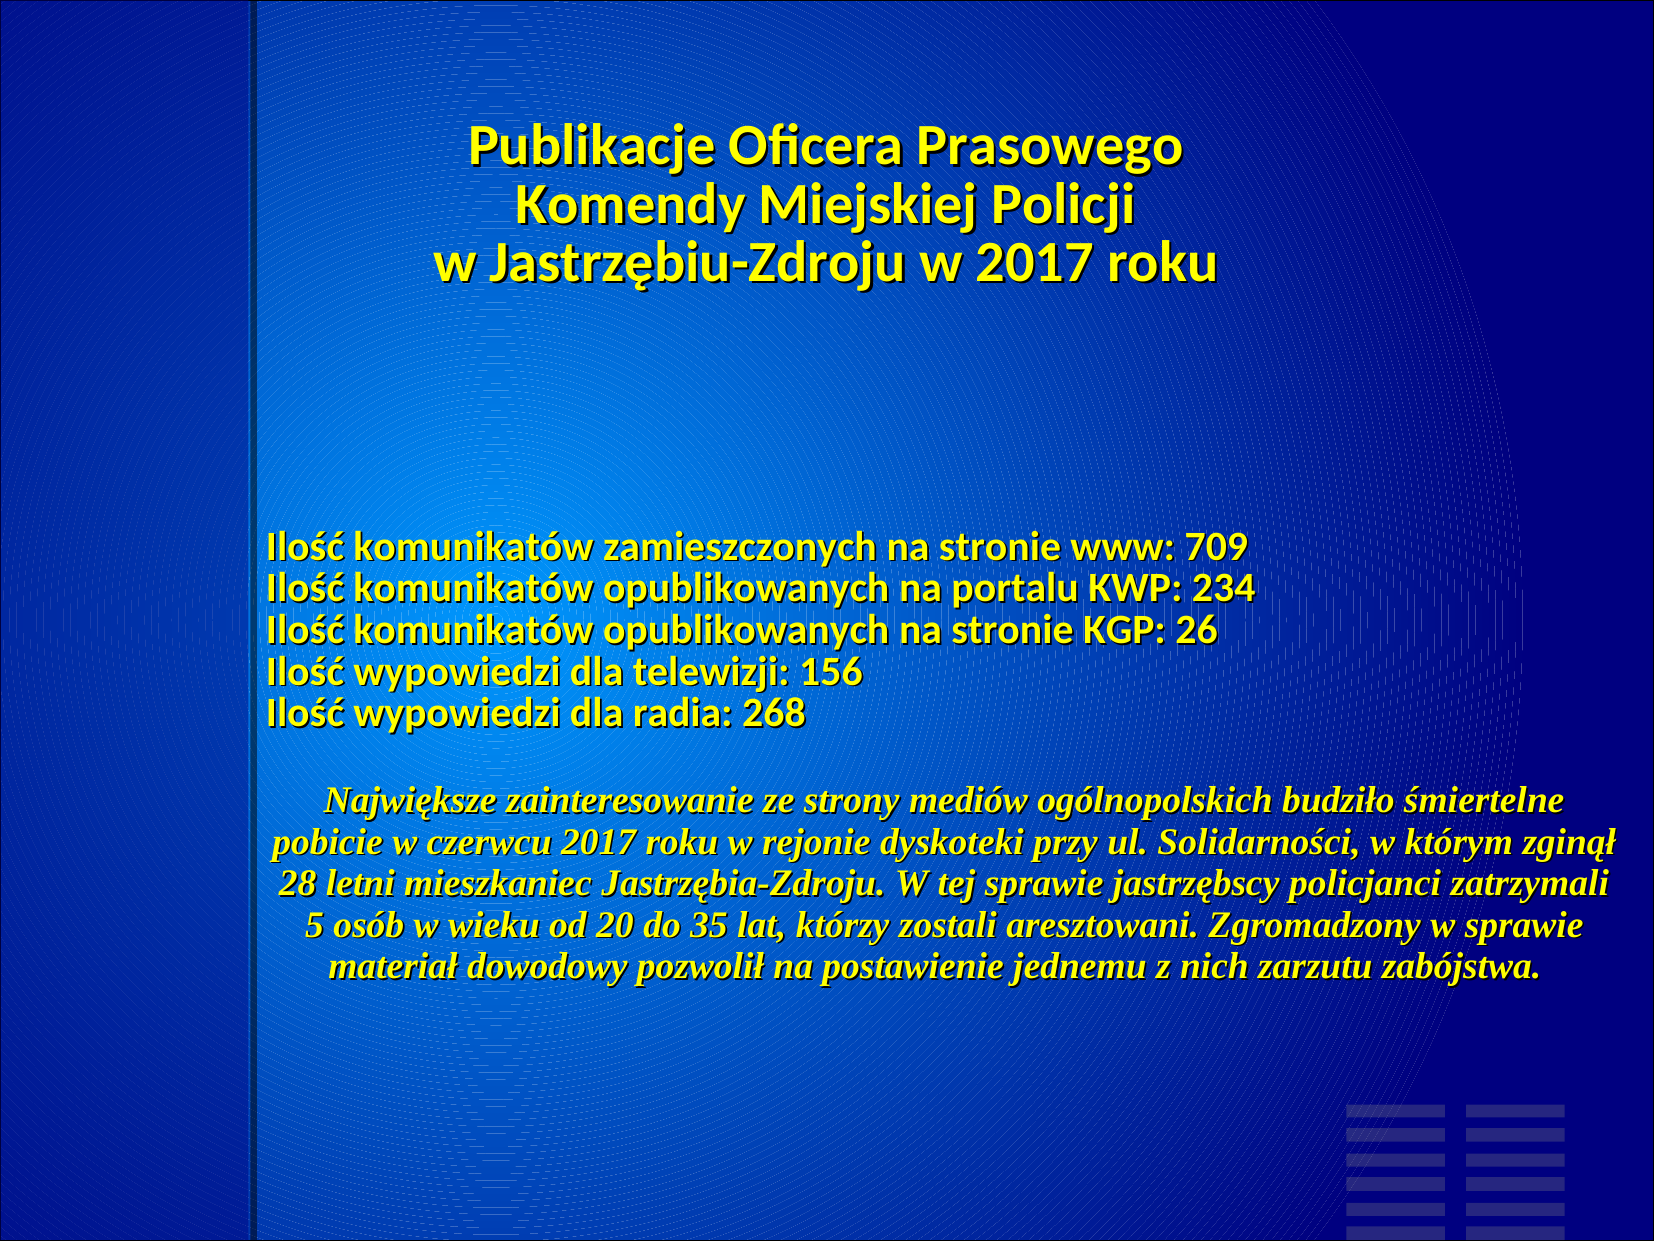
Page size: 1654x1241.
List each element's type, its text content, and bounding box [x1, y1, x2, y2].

title Publikacje Oficera Prasowego Komendy Miejskiej Policji w Jastrzębiu-Zdroju w 2017 roku [119, 101, 1533, 316]
text_box Ilość komunikatów zamieszczonych na stronie www: 709 Ilość komunikatów opublikowanych na portalu KWP: 234 Ilość komunikatów opublikowanych na stronie KGP: 26 Ilość wypowiedzi dla telewizji: 156 Ilość wypowiedzi dla radia: 268 Największe zainteresowanie ze strony mediów ogólnopolskich budziło śmiertelne pobicie w czerwcu 2017 roku w rejonie dyskoteki przy ul. Solidarności, w którym zginął 28 letni mieszkaniec Jastrzębia-Zdroju. W tej sprawie jastrzębscy policjanci zatrzymali 5 osób w wieku od 20 do 35 lat, którzy zostali aresztowani. Zgromadzony w sprawie materiał dowodowy pozwolił na postawienie jednemu z nich zarzutu zabójstwa. [265, 383, 1625, 1132]
